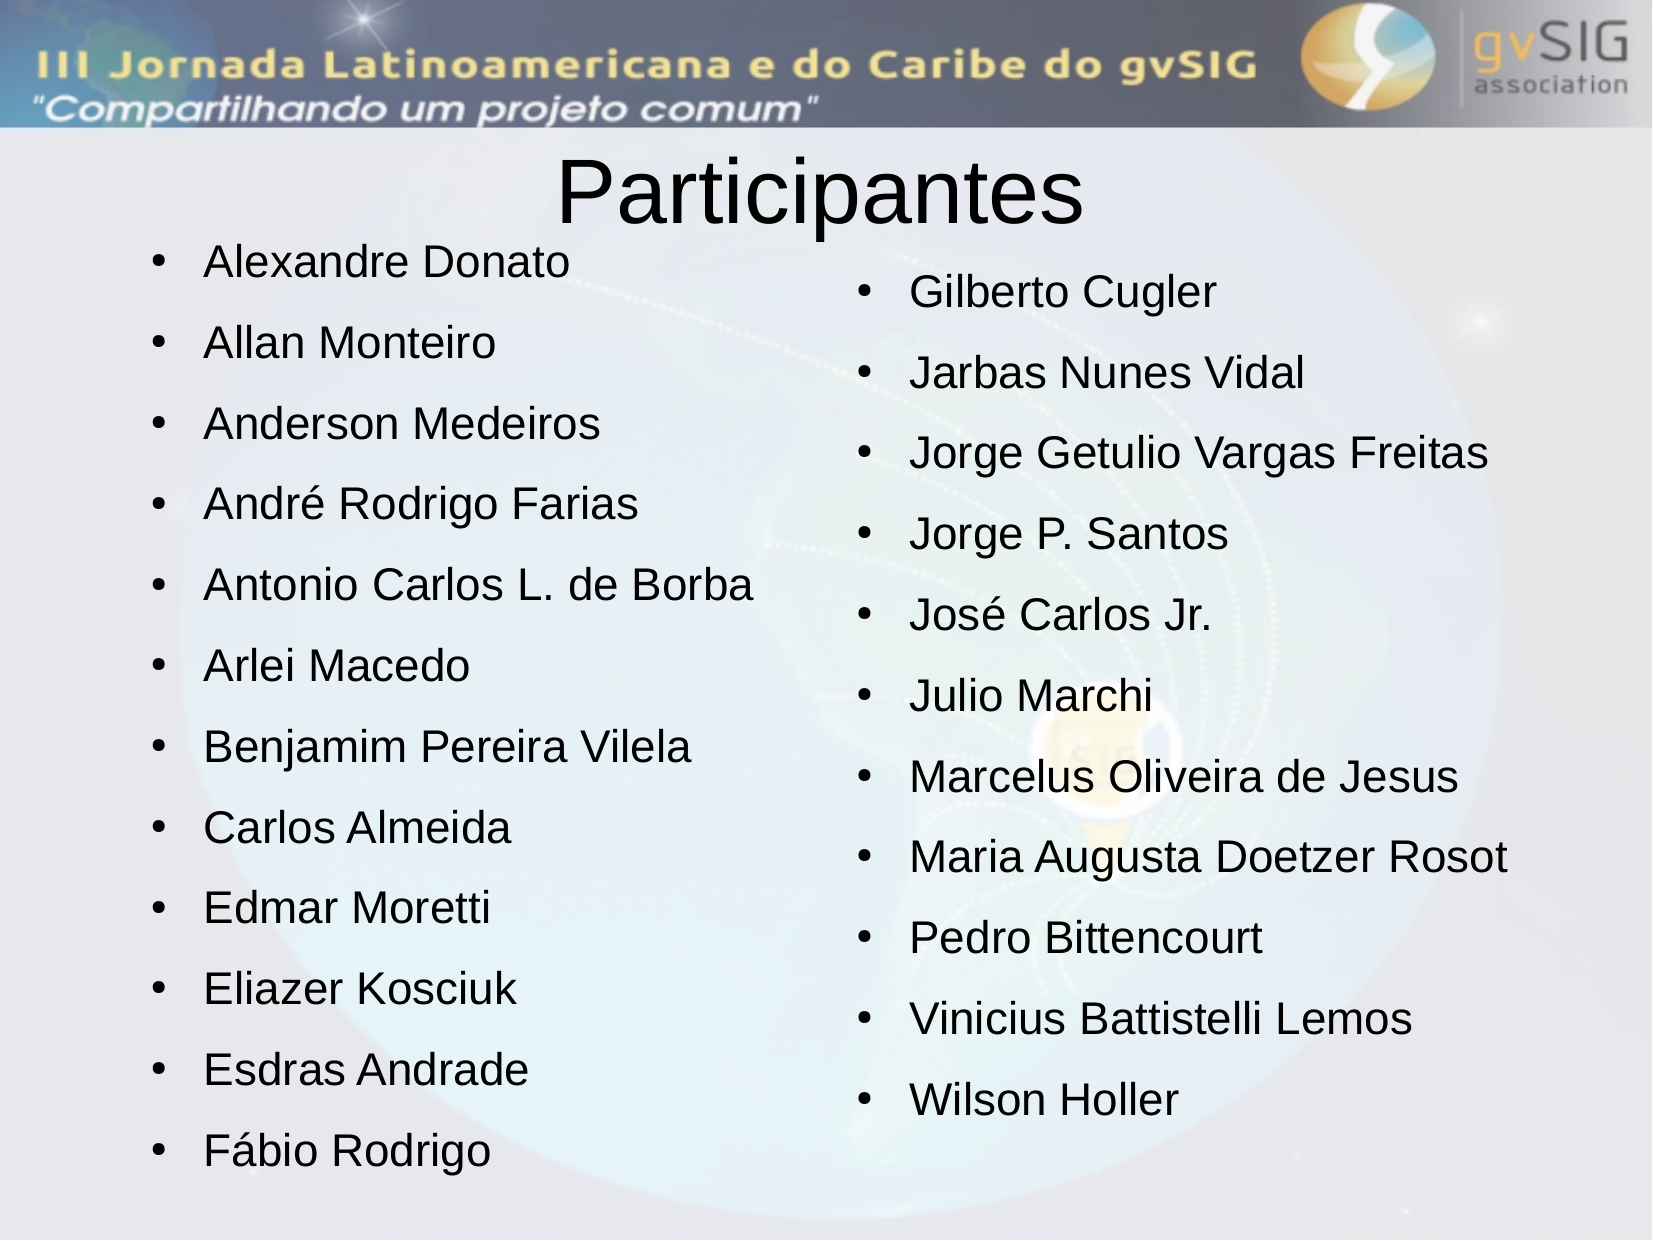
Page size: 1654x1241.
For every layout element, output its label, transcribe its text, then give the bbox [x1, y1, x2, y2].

picture [0, 0, 1653, 1240]
list Alexandre Donato Allan Monteiro Anderson Medeiros André Rodrigo Farias Antonio Carlos L. de Borba Arlei Macedo Benjamim Pereira Vilela Carlos Almeida Edmar Moretti Eliazer Kosciuk Esdras Andrade Fábio Rodrigo [59, 236, 786, 1241]
list Gilberto Cugler Jarbas Nunes Vidal Jorge Getulio Vargas Freitas Jorge P. Santos José Carlos Jr. Julio Marchi Marcelus Oliveira de Jesus Maria Augusta Doetzer Rosot Pedro Bittencourt Vinicius Battistelli Lemos Wilson Holler [838, 265, 1565, 1123]
title Participantes [76, 88, 1565, 296]
